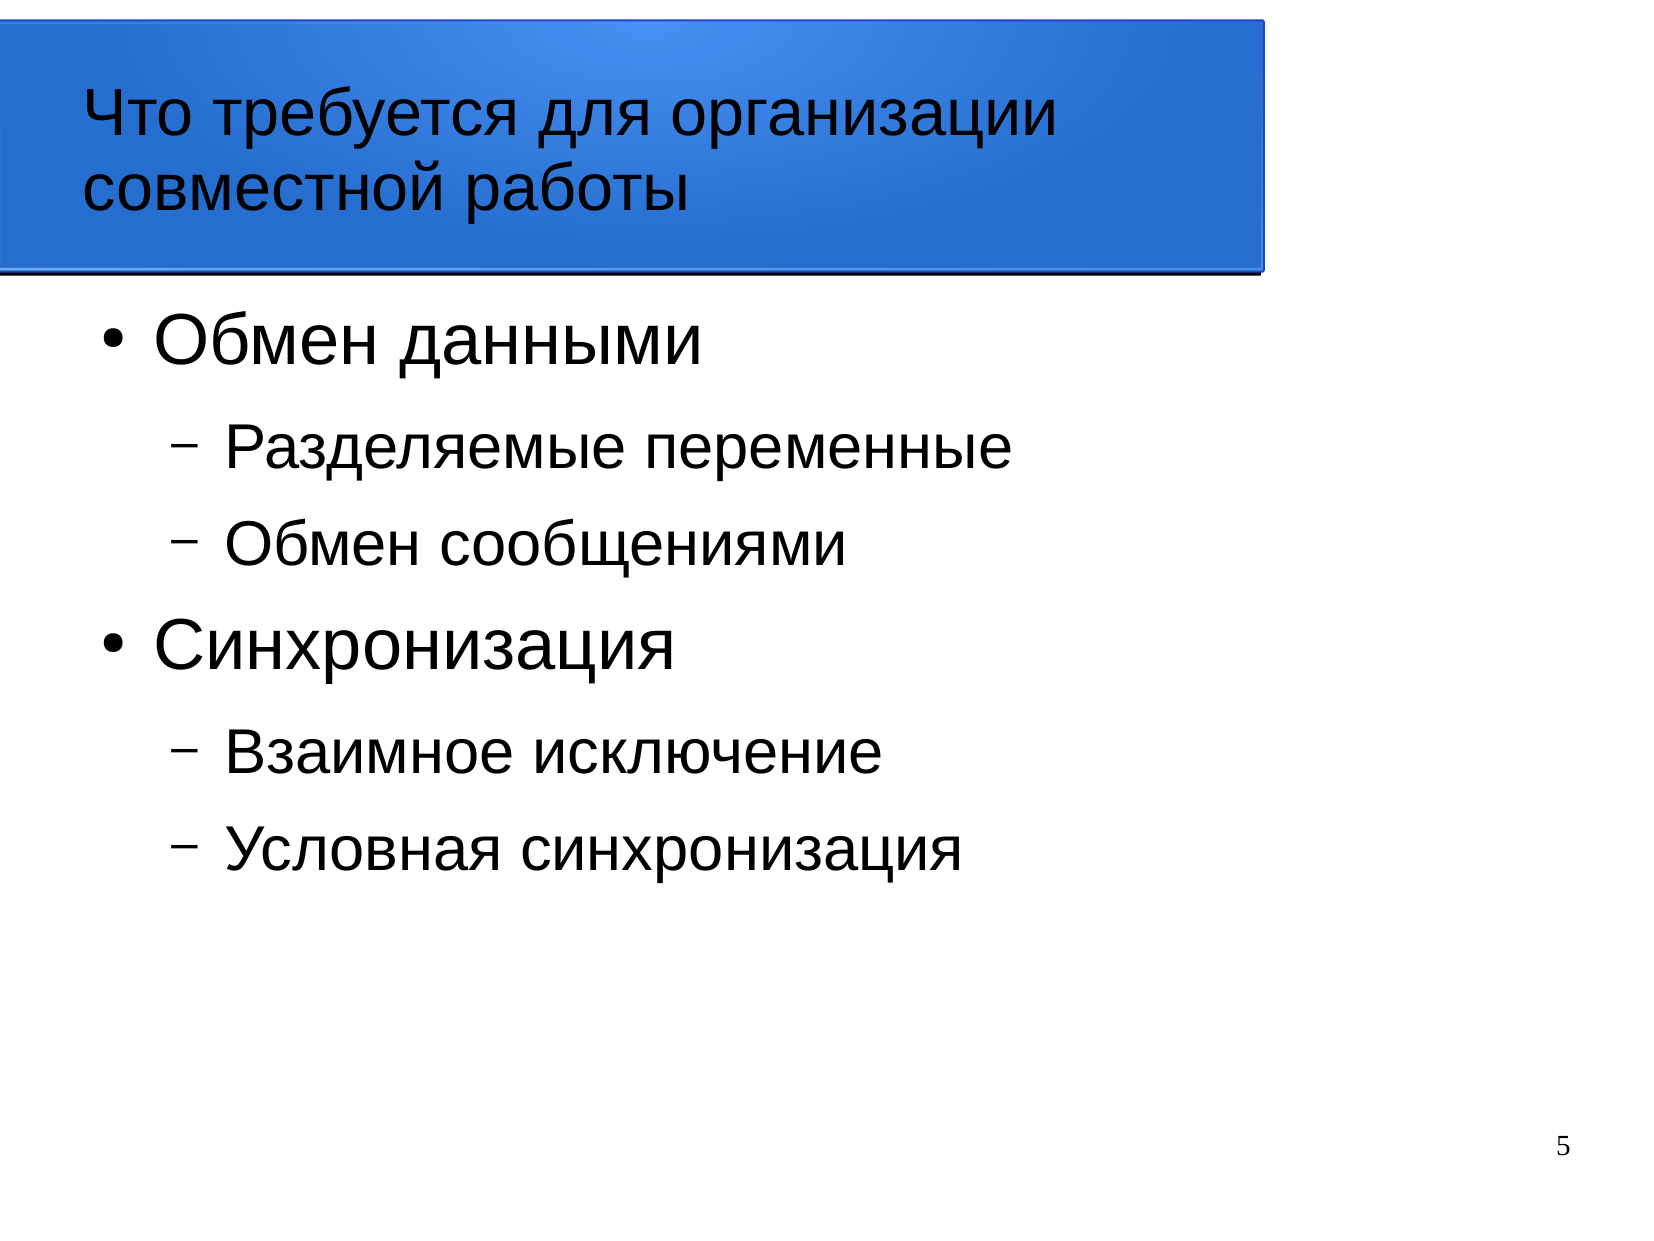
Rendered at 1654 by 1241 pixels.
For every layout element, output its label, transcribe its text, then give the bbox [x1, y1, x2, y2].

title Что требуется для организации совместной работы [82, 47, 1235, 252]
list Обмен данными Разделяемые переменные Обмен сообщениями Синхронизация Взаимное исключение Условная синхронизация [82, 299, 1571, 1019]
